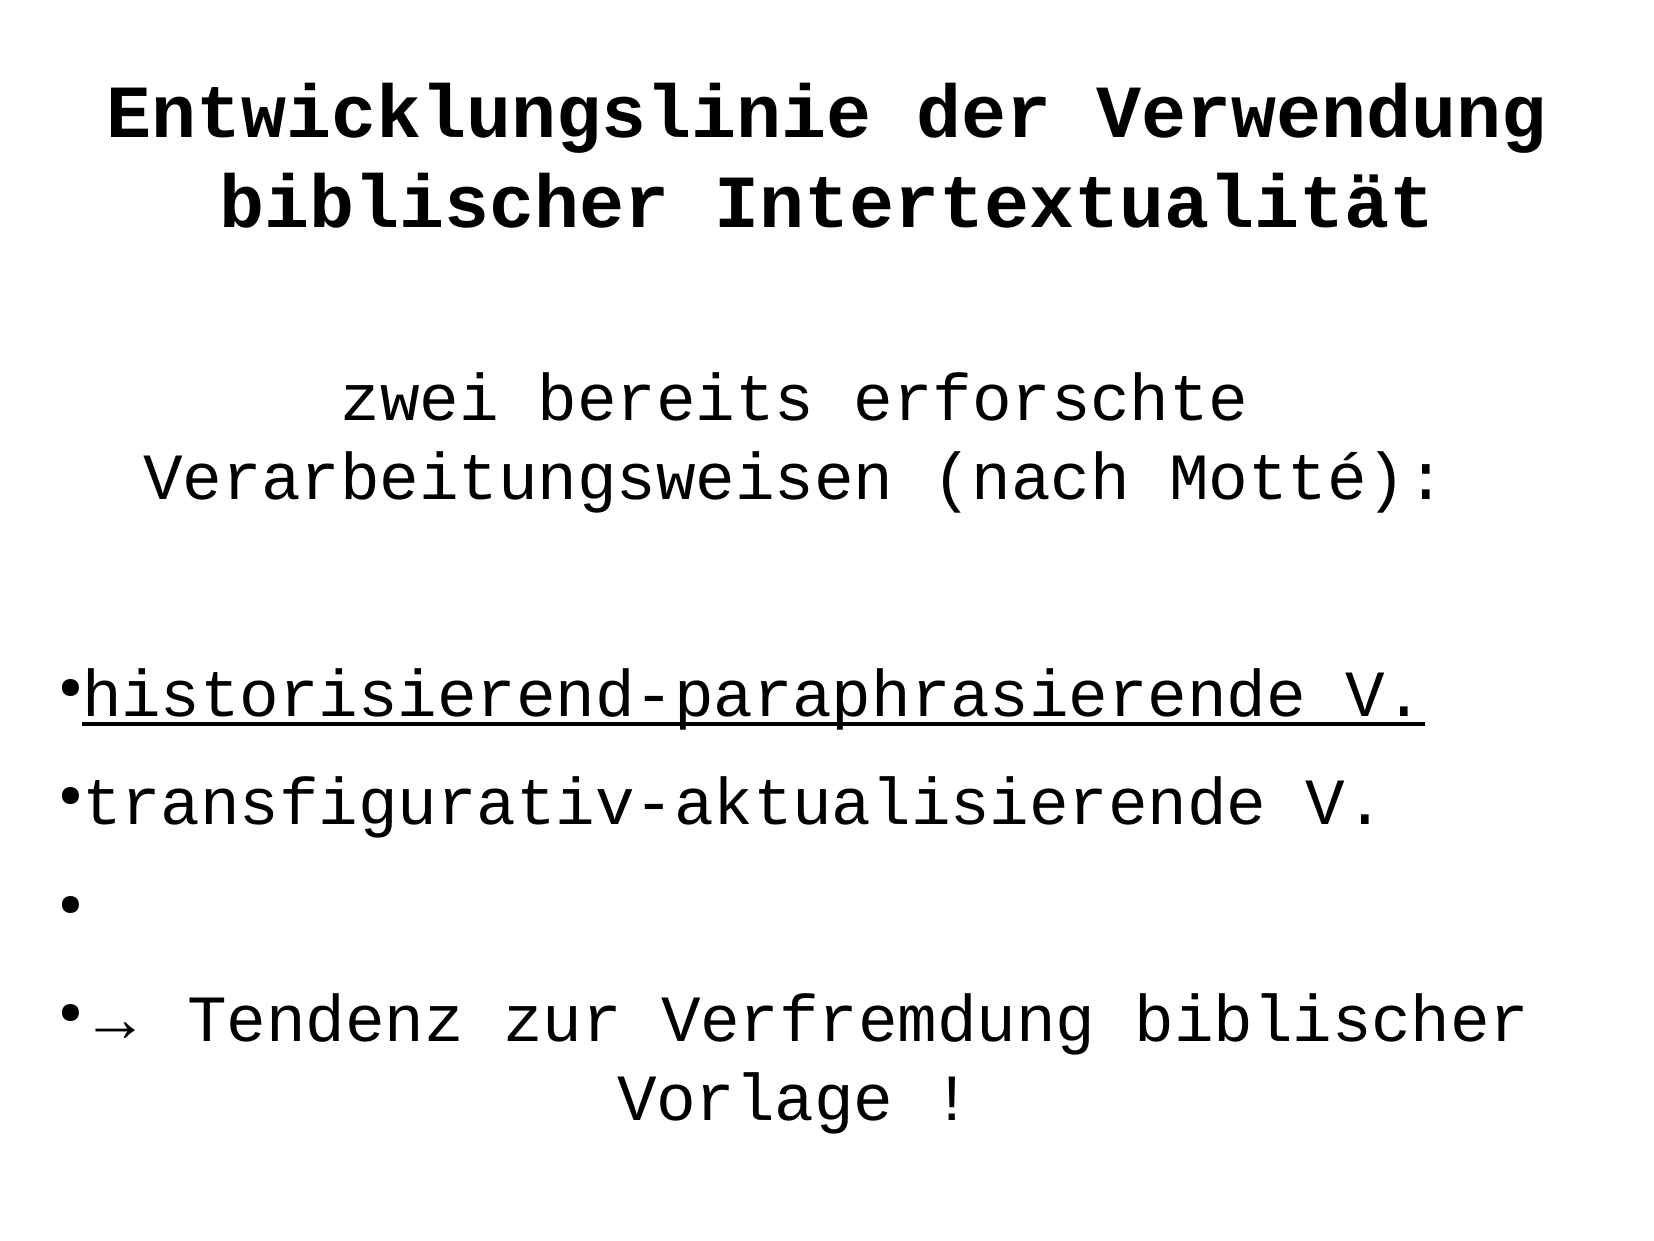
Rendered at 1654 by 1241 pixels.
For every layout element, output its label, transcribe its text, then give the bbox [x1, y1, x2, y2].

title Entwicklungslinie der Verwendung biblischer Intertextualität [82, 49, 1571, 257]
list zwei bereits erforschte Verarbeitungsweisen (nach Motté): historisierend-paraphrasierende V. transfigurativ-aktualisierende V. → Tendenz zur Verfremdung biblischer Vorlage ! [59, 354, 1548, 1111]
